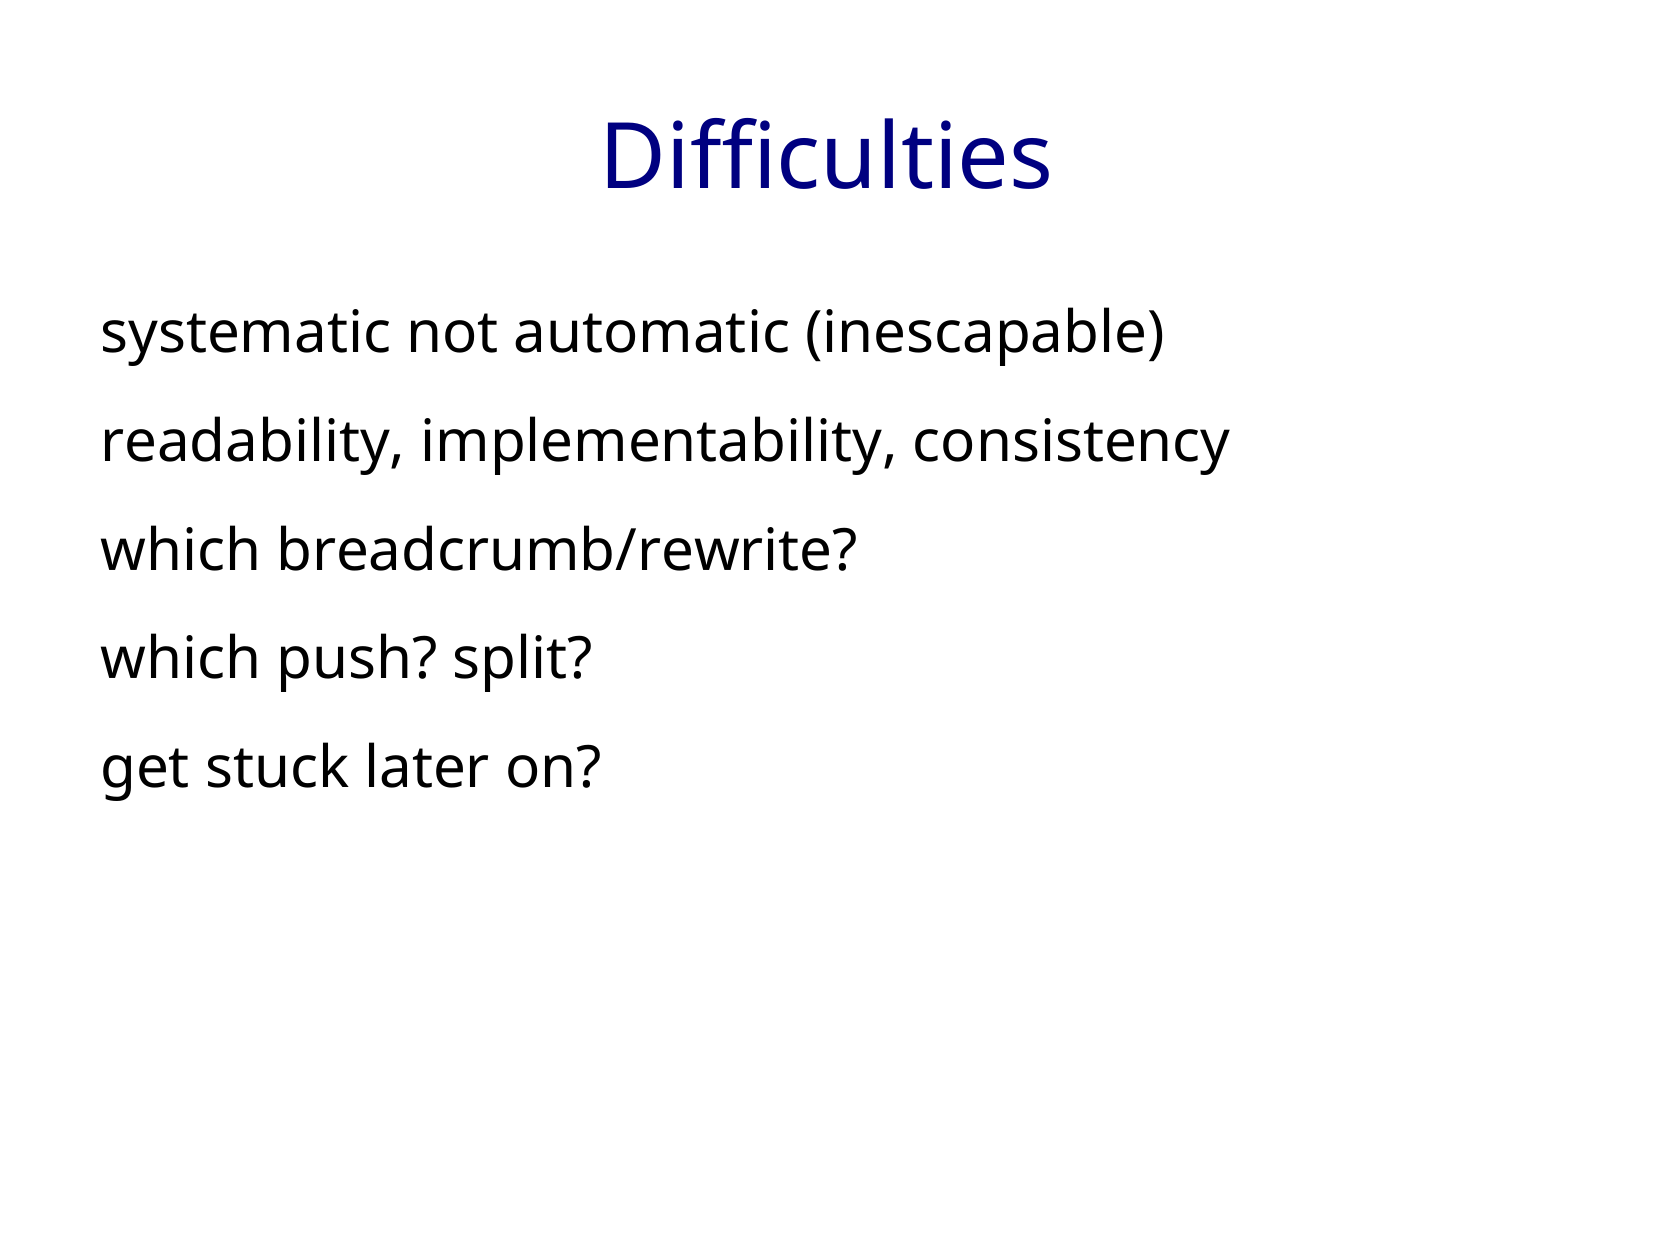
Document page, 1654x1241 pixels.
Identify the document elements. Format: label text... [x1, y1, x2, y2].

title Difficulties [82, 49, 1571, 257]
list systematic not automatic (inescapable) readability, implementability, consistency which breadcrumb/rewrite? which push? split? get stuck later on? [82, 290, 1571, 1109]
